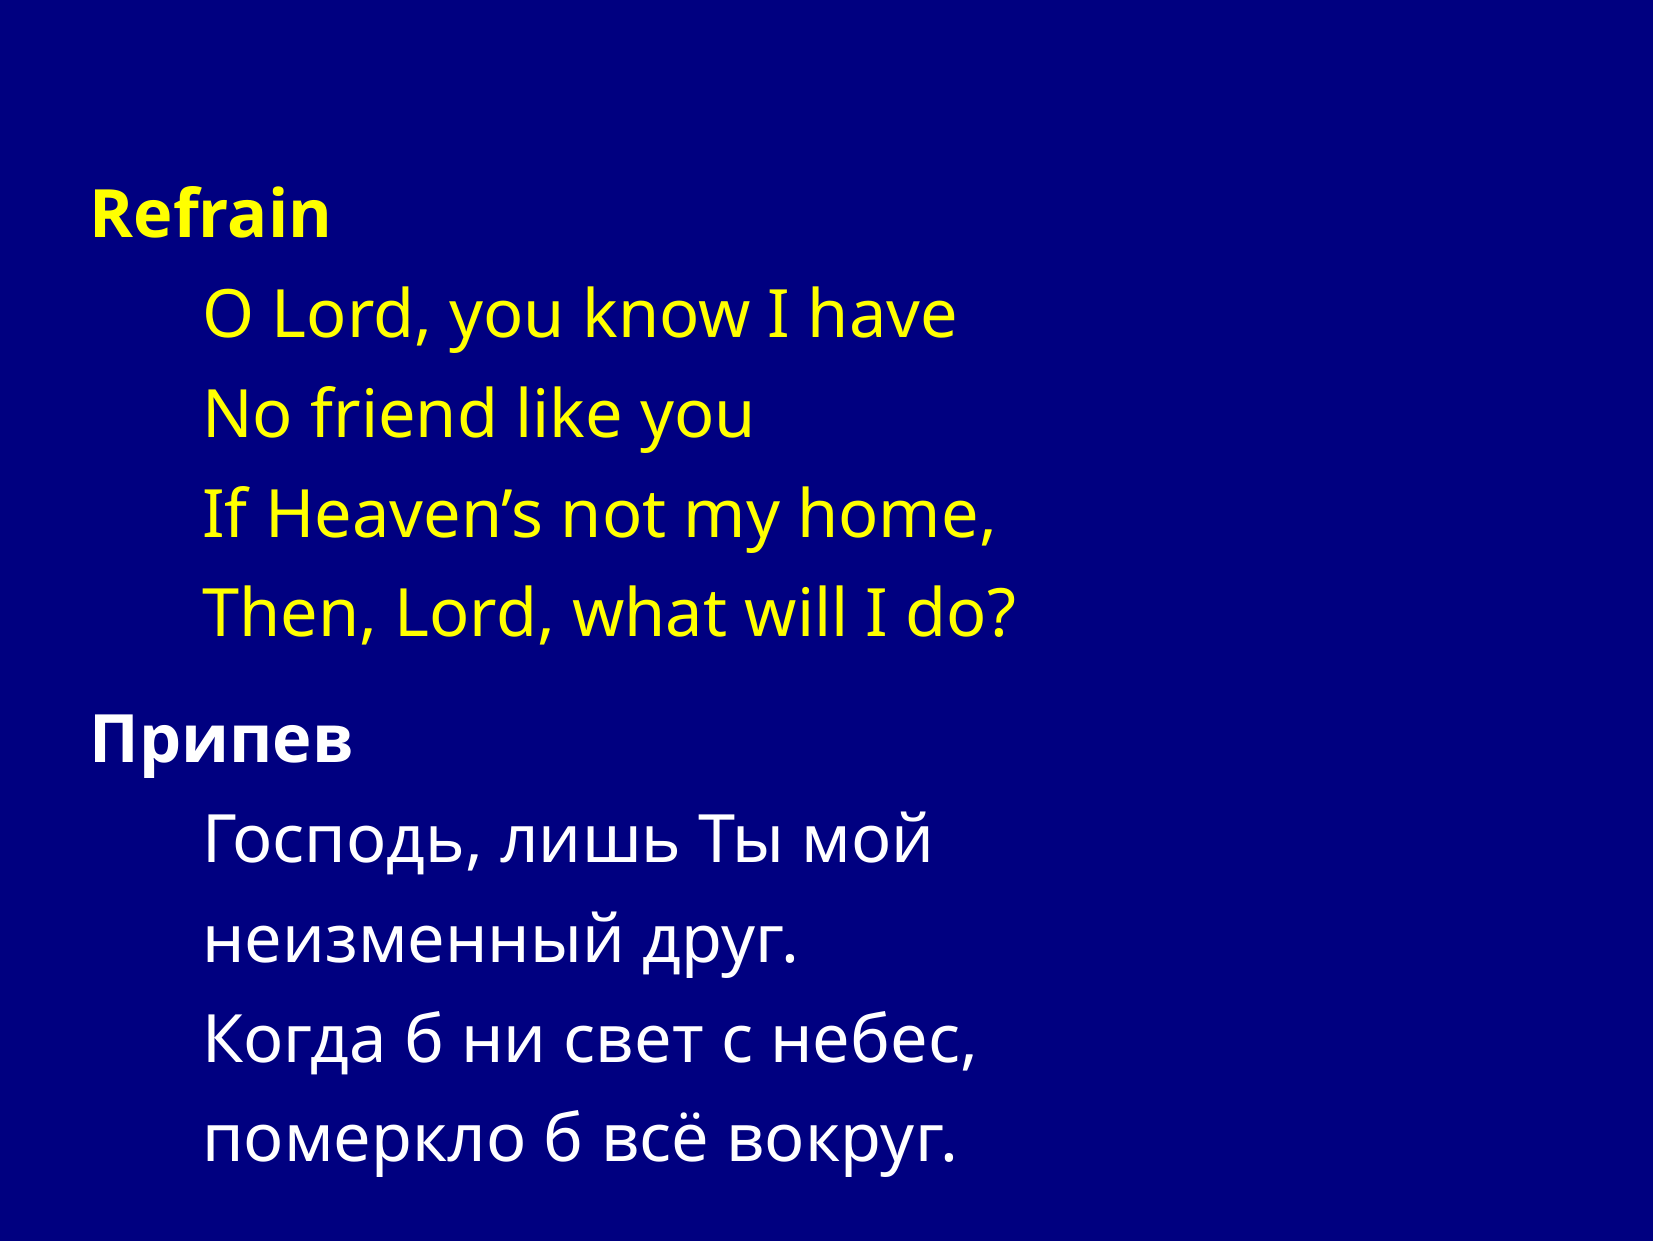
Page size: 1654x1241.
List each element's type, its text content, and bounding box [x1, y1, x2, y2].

text_box Refrain O Lord, you know I have No friend like you If Heaven’s not my home, Then, Lord, what will I do? [75, 150, 1576, 638]
text_box Припев Господь, лишь Ты мой неизменный друг. Когда б ни свет с небес, померкло б всё вокруг. [75, 675, 1576, 1163]
